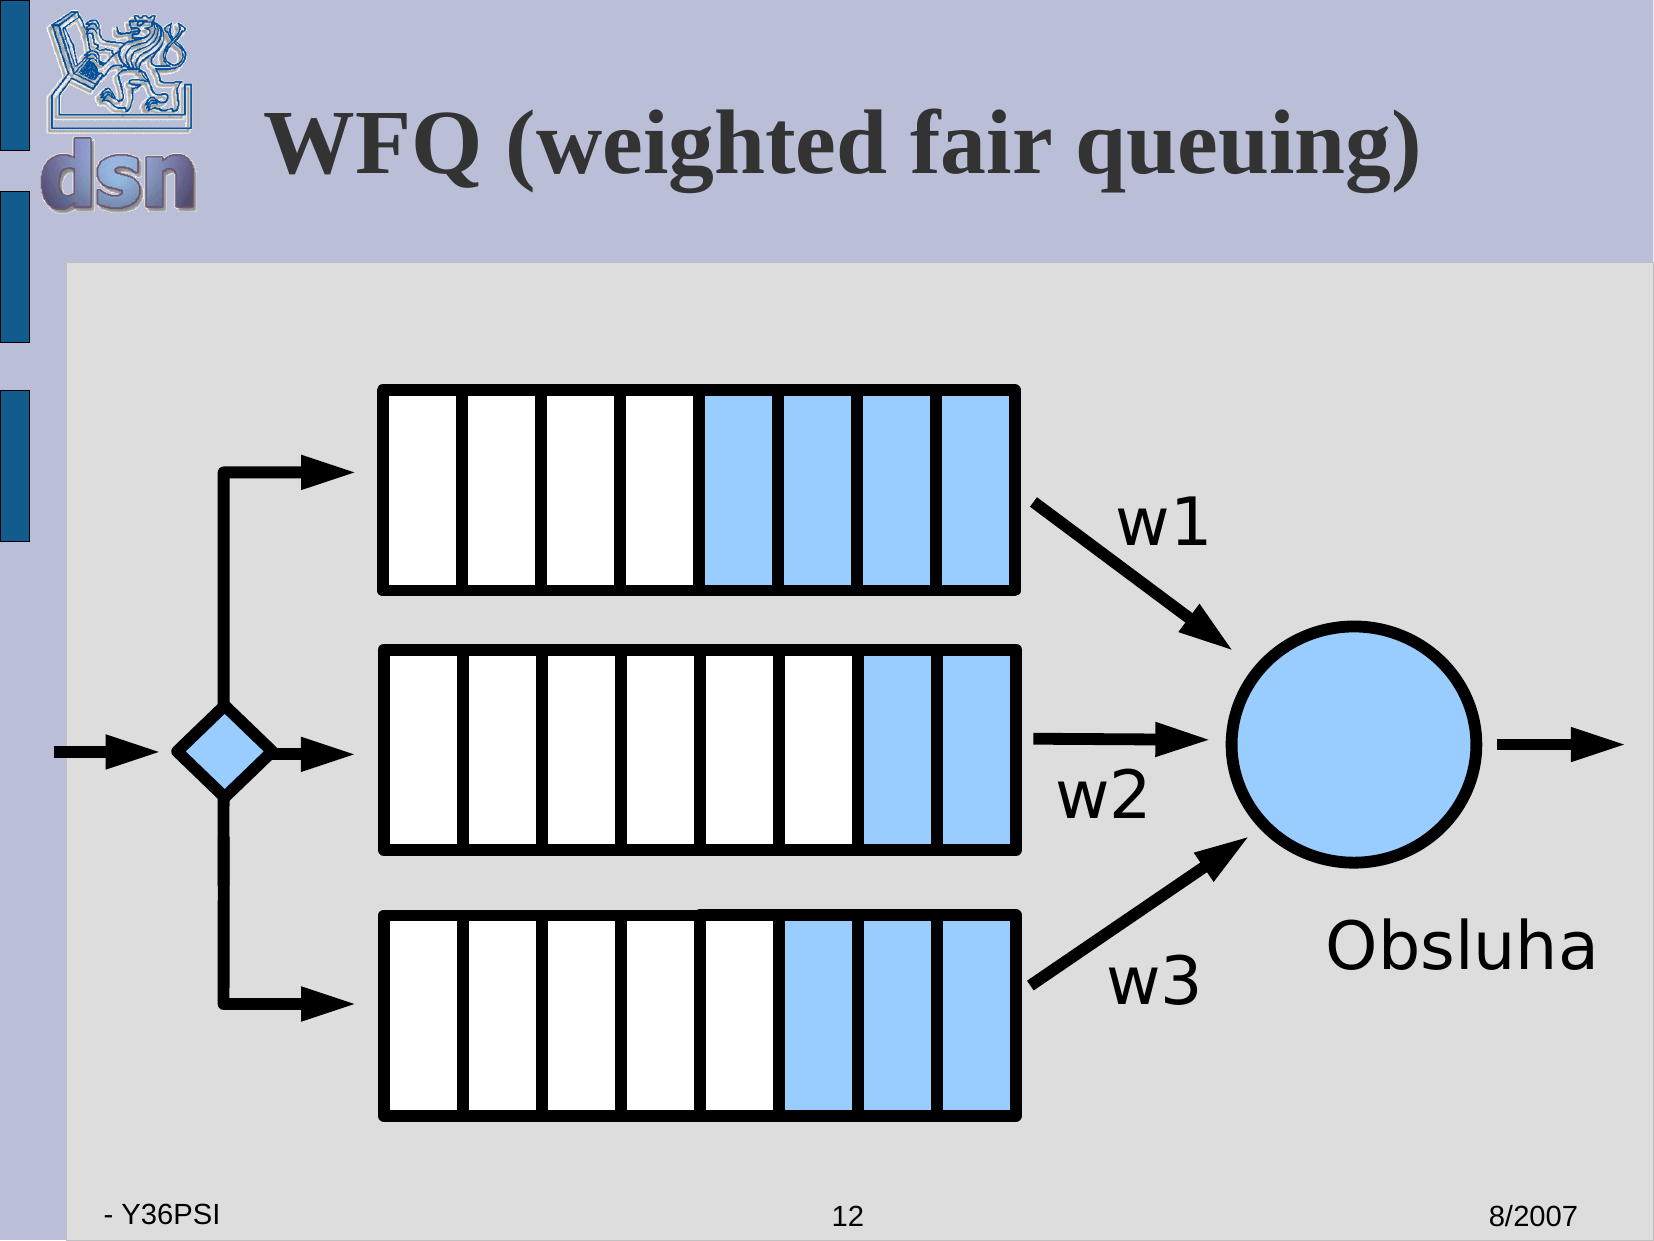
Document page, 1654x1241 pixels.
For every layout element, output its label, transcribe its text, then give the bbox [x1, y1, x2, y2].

text_box w1 [1101, 476, 1228, 569]
text_box [382, 390, 1015, 591]
text_box [383, 915, 1016, 1116]
text_box [383, 649, 1016, 850]
text_box [1231, 626, 1477, 863]
text_box w3 [1091, 935, 1219, 1028]
title WFQ (weighted fair queuing) [210, 39, 1478, 247]
text_box w2 [1040, 749, 1167, 843]
picture [10, 10, 223, 230]
text_box Obsluha [1311, 900, 1615, 993]
text_box [177, 705, 273, 798]
